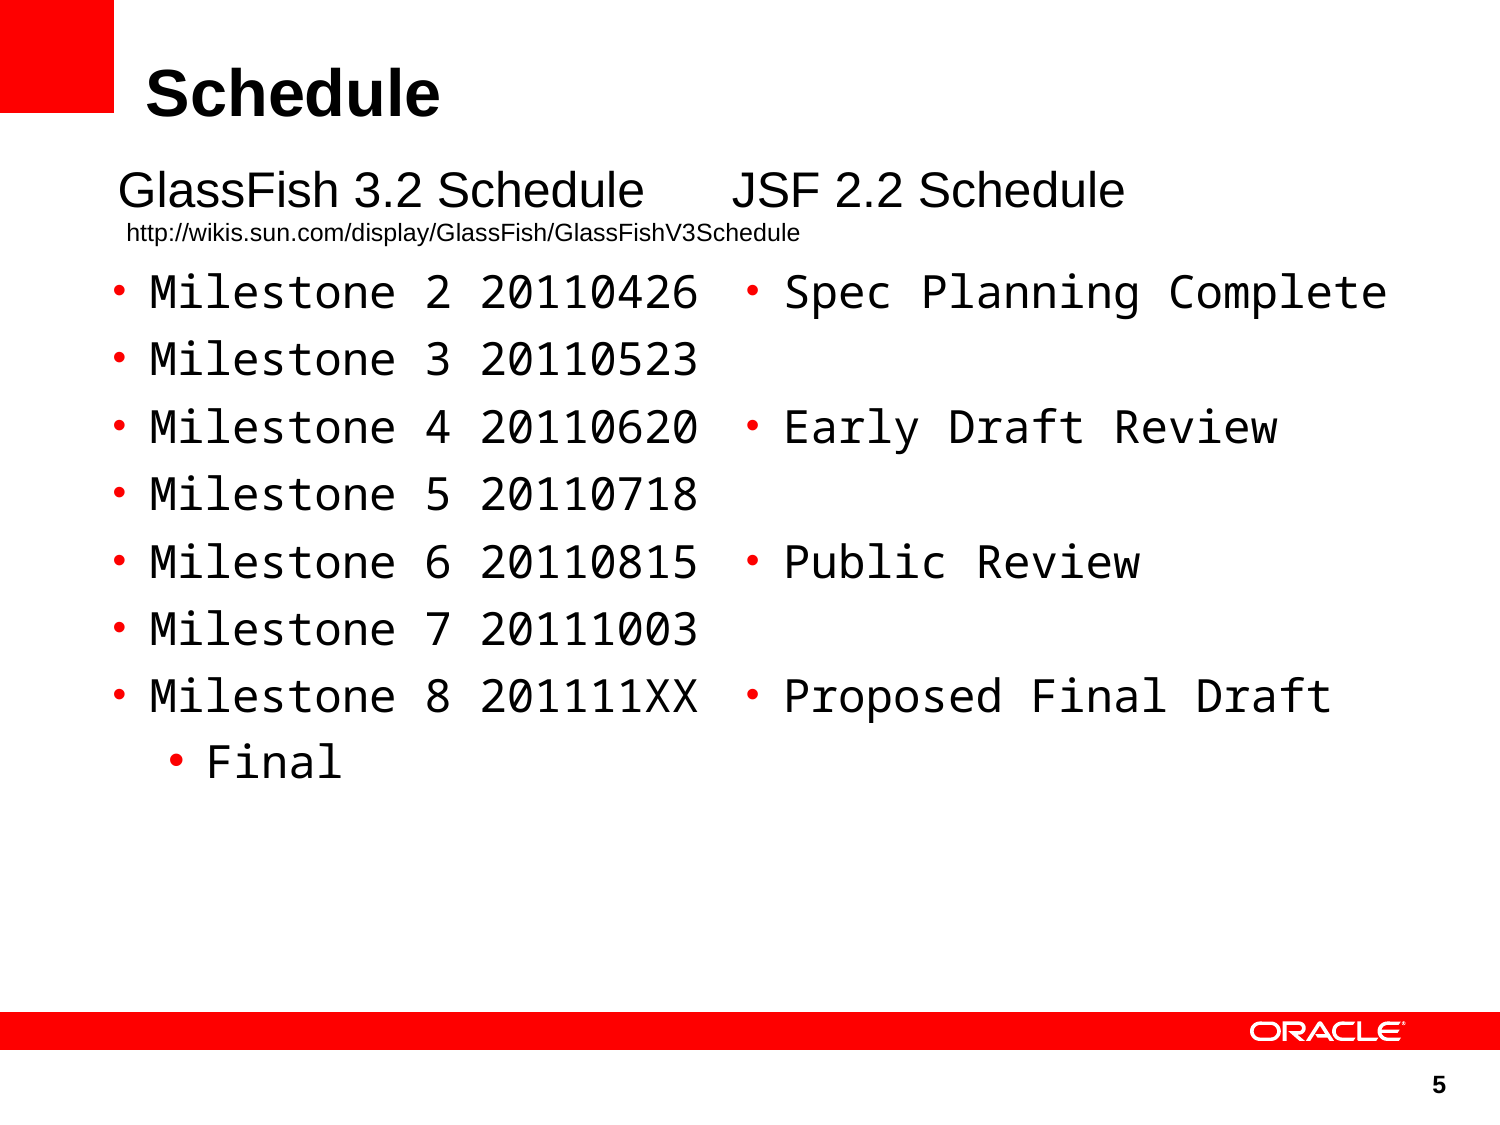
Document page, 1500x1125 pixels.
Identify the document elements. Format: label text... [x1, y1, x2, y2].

text_box http://wikis.sun.com/display/GlassFish/GlassFishV3Schedule [111, 209, 815, 254]
list Milestone 2 20110426 Milestone 3 20110523 Milestone 4 20110620 Milestone 5 20110718 Milestone 6 20110815 Milestone 7 20111003 Milestone 8 201111XX Final [112, 262, 716, 976]
picture [0, 1012, 1500, 1050]
title Schedule [145, 49, 1390, 205]
picture [0, 0, 114, 113]
text_box GlassFish 3.2 Schedule [102, 149, 661, 225]
text_box JSF 2.2 Schedule [717, 149, 1142, 225]
list Spec Planning Complete Early Draft Review Public Review Proposed Final Draft [745, 262, 1500, 961]
